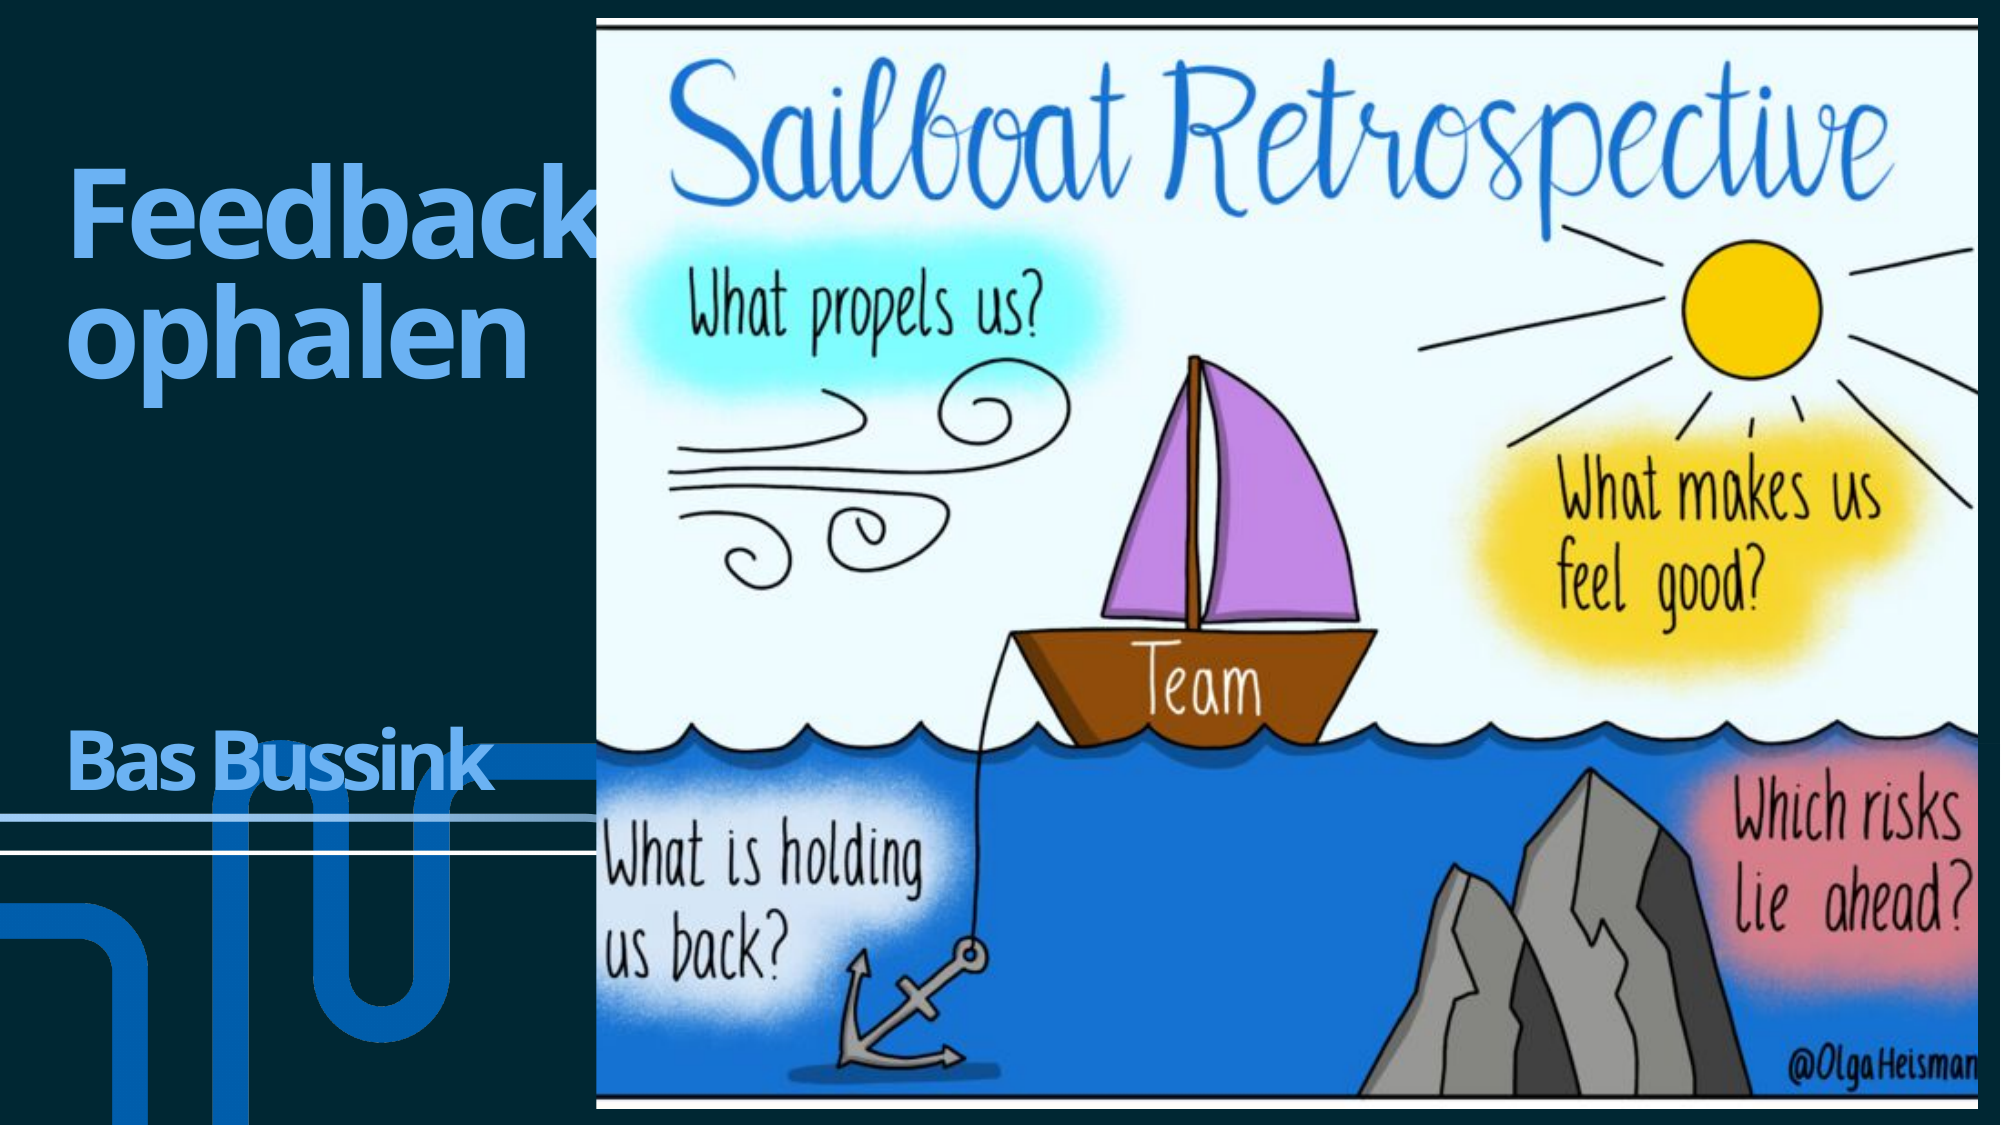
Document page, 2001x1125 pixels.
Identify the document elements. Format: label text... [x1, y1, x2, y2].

title Feedback ophalen Bas Bussink [48, 155, 596, 661]
picture [596, 19, 1977, 1108]
